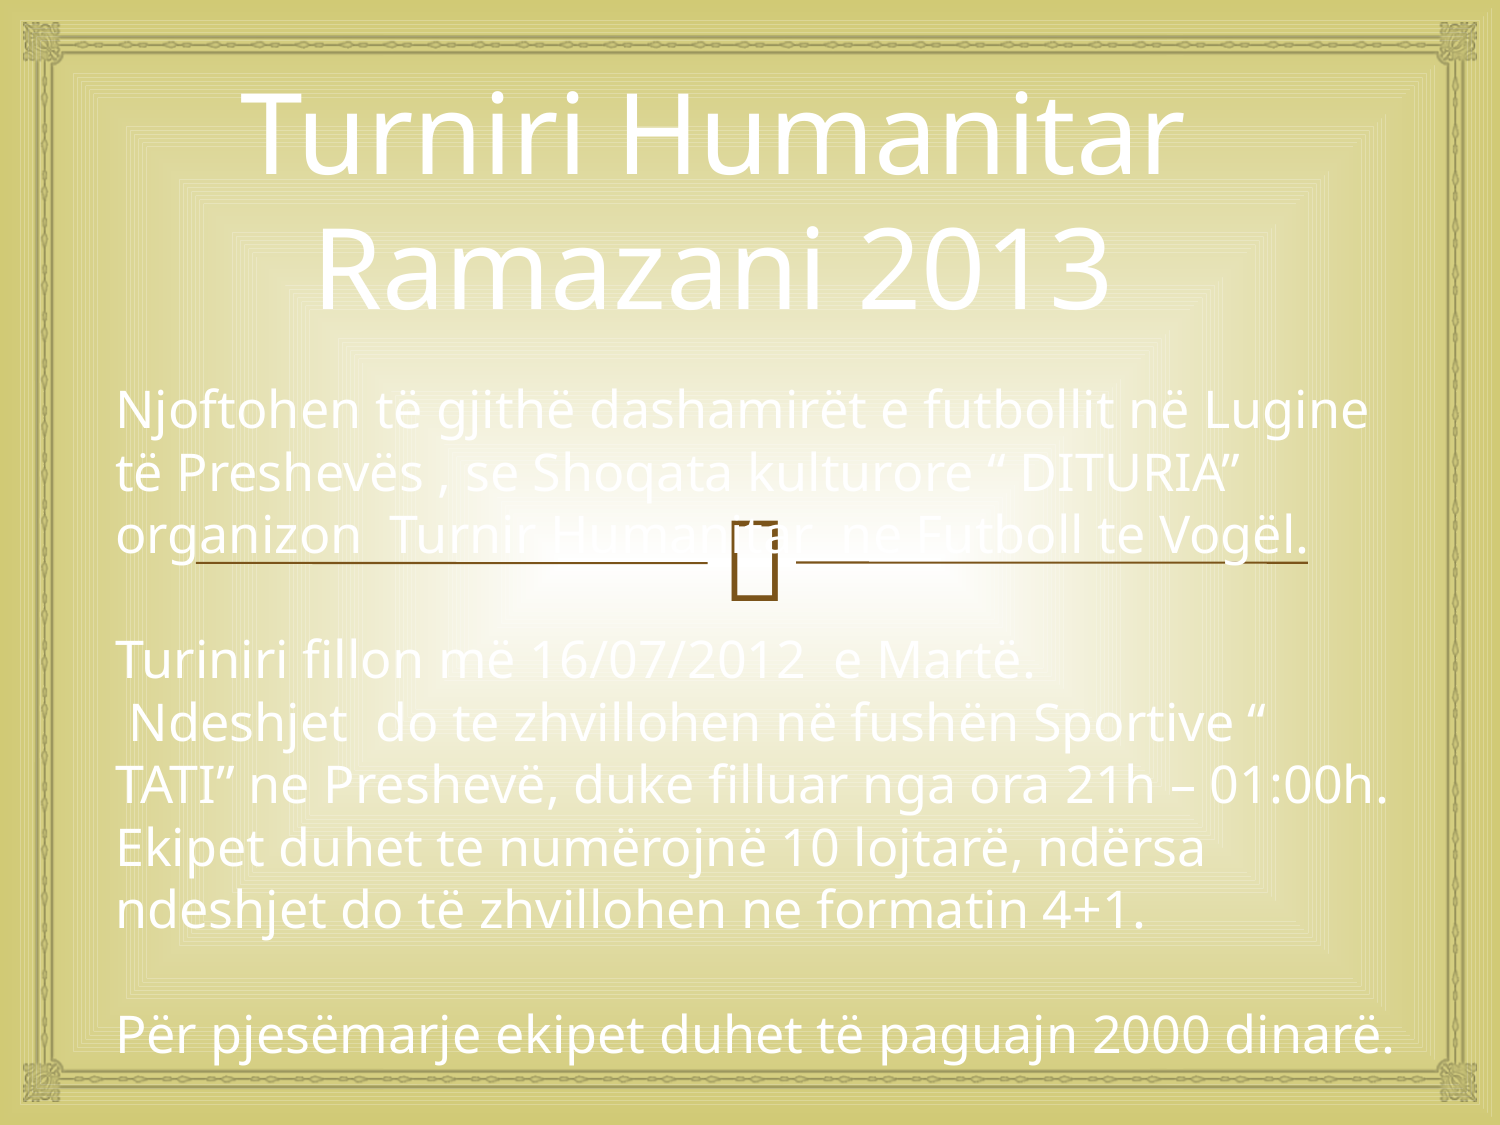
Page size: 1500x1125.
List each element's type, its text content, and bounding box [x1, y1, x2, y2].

picture [0, 0, 1500, 1125]
text_box Njoftohen të gjithë dashamirët e futbollit në Lugine të Preshevës , se Shoqata kulturore “ DITURIA” organizon Turnir Humanitar ne Futboll te Vogël. Turiniri fillon më 16/07/2012 e Martë. Ndeshjet do te zhvillohen në fushën Sportive “ TATI” ne Preshevë, duke filluar nga ora 21h – 01:00h. Ekipet duhet te numërojnë 10 lojtarë, ndërsa ndeshjet do të zhvillohen ne formatin 4+1. Për pjesëmarje ekipet duhet të paguajn 2000 dinarë. Pjesëmarrësit , paraqitjen e ekipeve mundë ti bëjne ne zyrat e Shoqatës Kulturore “ DITURIA” - në kontakt numrin e tel : 063 / 777-2024 Të gjitha të ardhurat e mbledhura në këtë turnir , do ti shpërndahen familjeve në nevojë. Pjesëmarja juaj do ti ndihmojë te gjithë ata. “Ndihmohuni në mirësi dhe devotshmëri, e mos u ndihmoni në mëkate dhe armiqësi.” [100, 361, 1412, 1125]
text_box Turniri Humanitar Ramazani 2013 [225, 54, 1202, 340]
